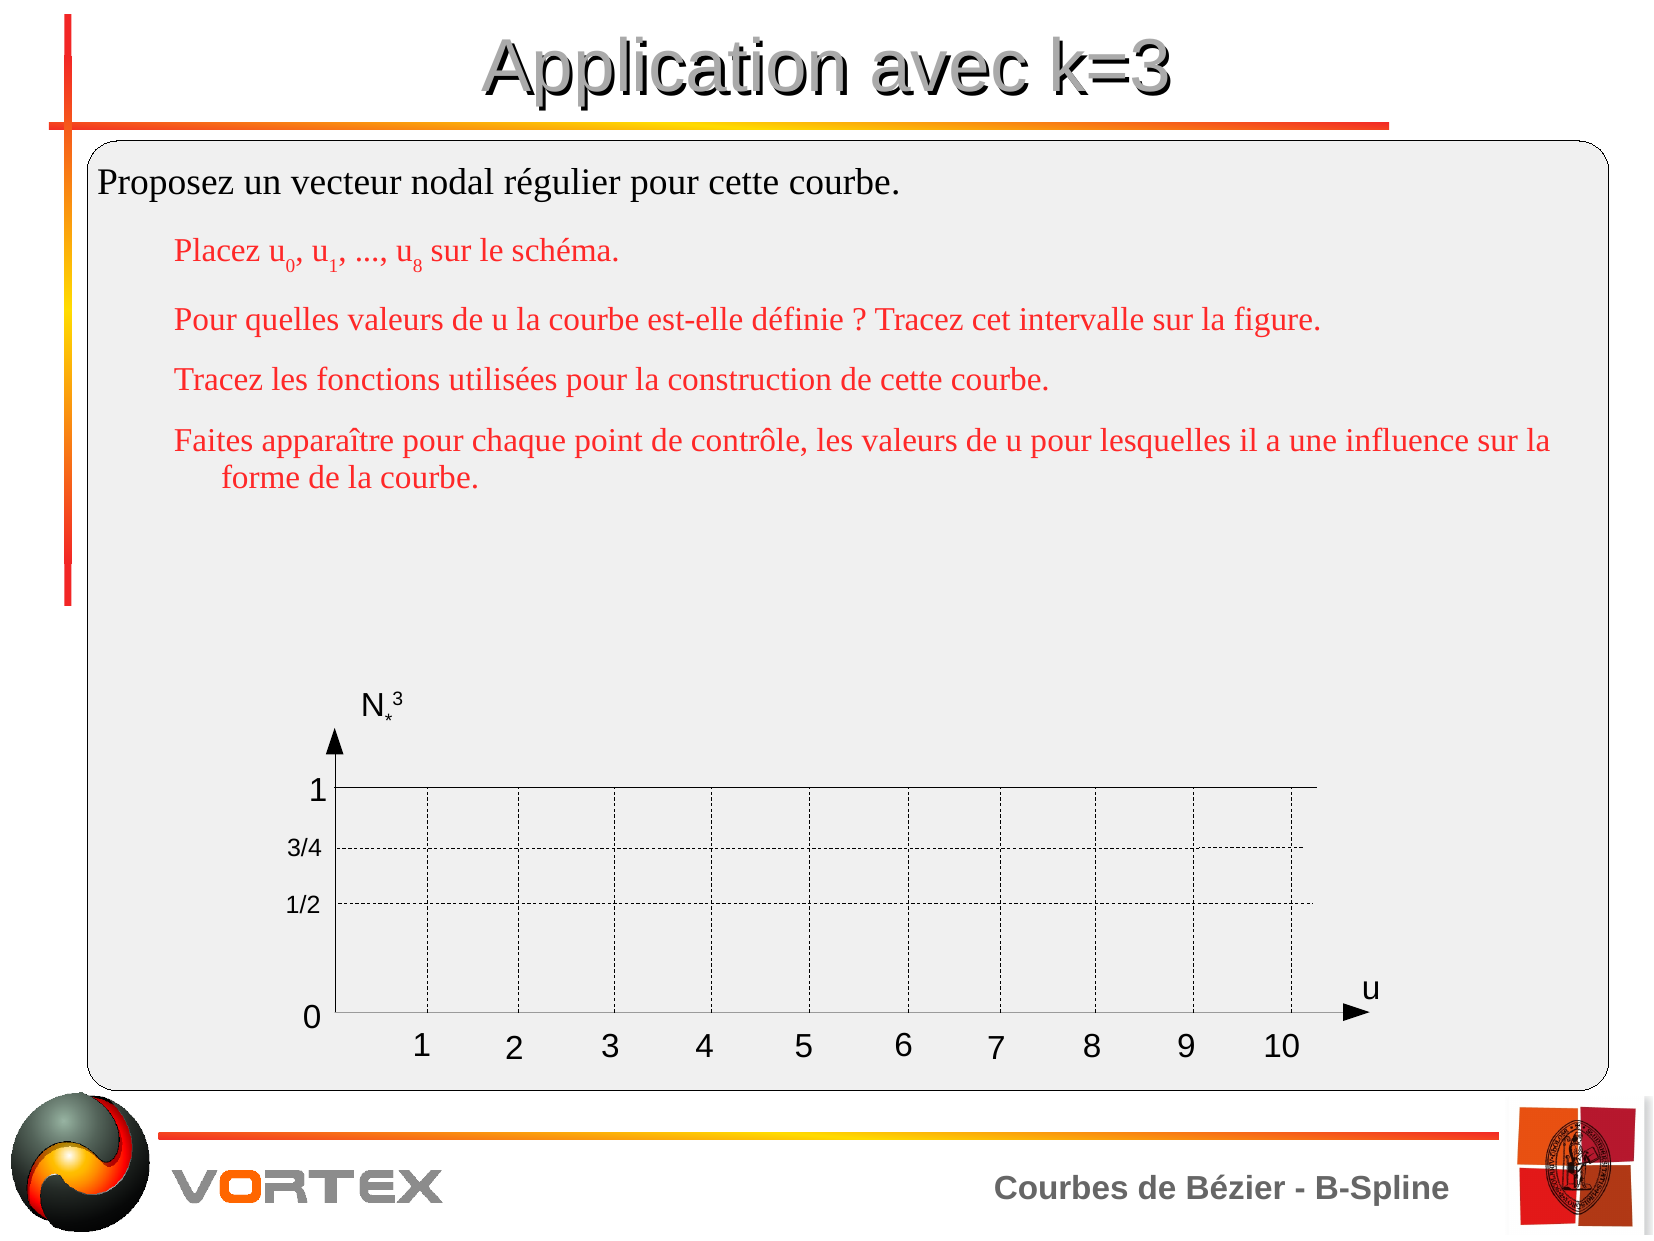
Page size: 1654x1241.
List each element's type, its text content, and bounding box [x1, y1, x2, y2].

text_box 1/2 [270, 883, 349, 931]
text_box 4 [680, 1020, 759, 1087]
text_box 8 [1068, 1020, 1147, 1087]
text_box [89, 140, 1609, 1091]
text_box 0 [288, 990, 367, 1049]
text_box 1 [294, 763, 373, 821]
text_box N*3 [346, 679, 425, 786]
text_box 6 [879, 1018, 958, 1085]
text_box 3/4 [272, 825, 351, 874]
text_box 3 [586, 1020, 665, 1087]
text_box 7 [972, 1021, 1051, 1088]
text_box 2 [490, 1021, 569, 1088]
list Proposez un vecteur nodal régulier pour cette courbe. Placez u0, u1, ..., u8 sur le schéma. Pour quelles valeurs de u la courbe est-elle définie ? Tracez cet intervalle sur la figure. Tracez les fonctions utilisées pour la construction de cette courbe. Faites apparaître pour chaque point de contrôle, les valeurs de u pour lesquelles il a une influence sur la forme de la courbe. [79, 160, 1569, 1103]
text_box 9 [1162, 1020, 1241, 1087]
title Application avec k=3 [0, 1, 1654, 130]
text_box 10 [1248, 1020, 1327, 1087]
text_box 5 [779, 1020, 858, 1087]
text_box u [1347, 961, 1426, 1019]
text_box 1 [397, 1018, 476, 1085]
picture [1505, 1096, 1653, 1235]
picture [11, 1092, 443, 1232]
